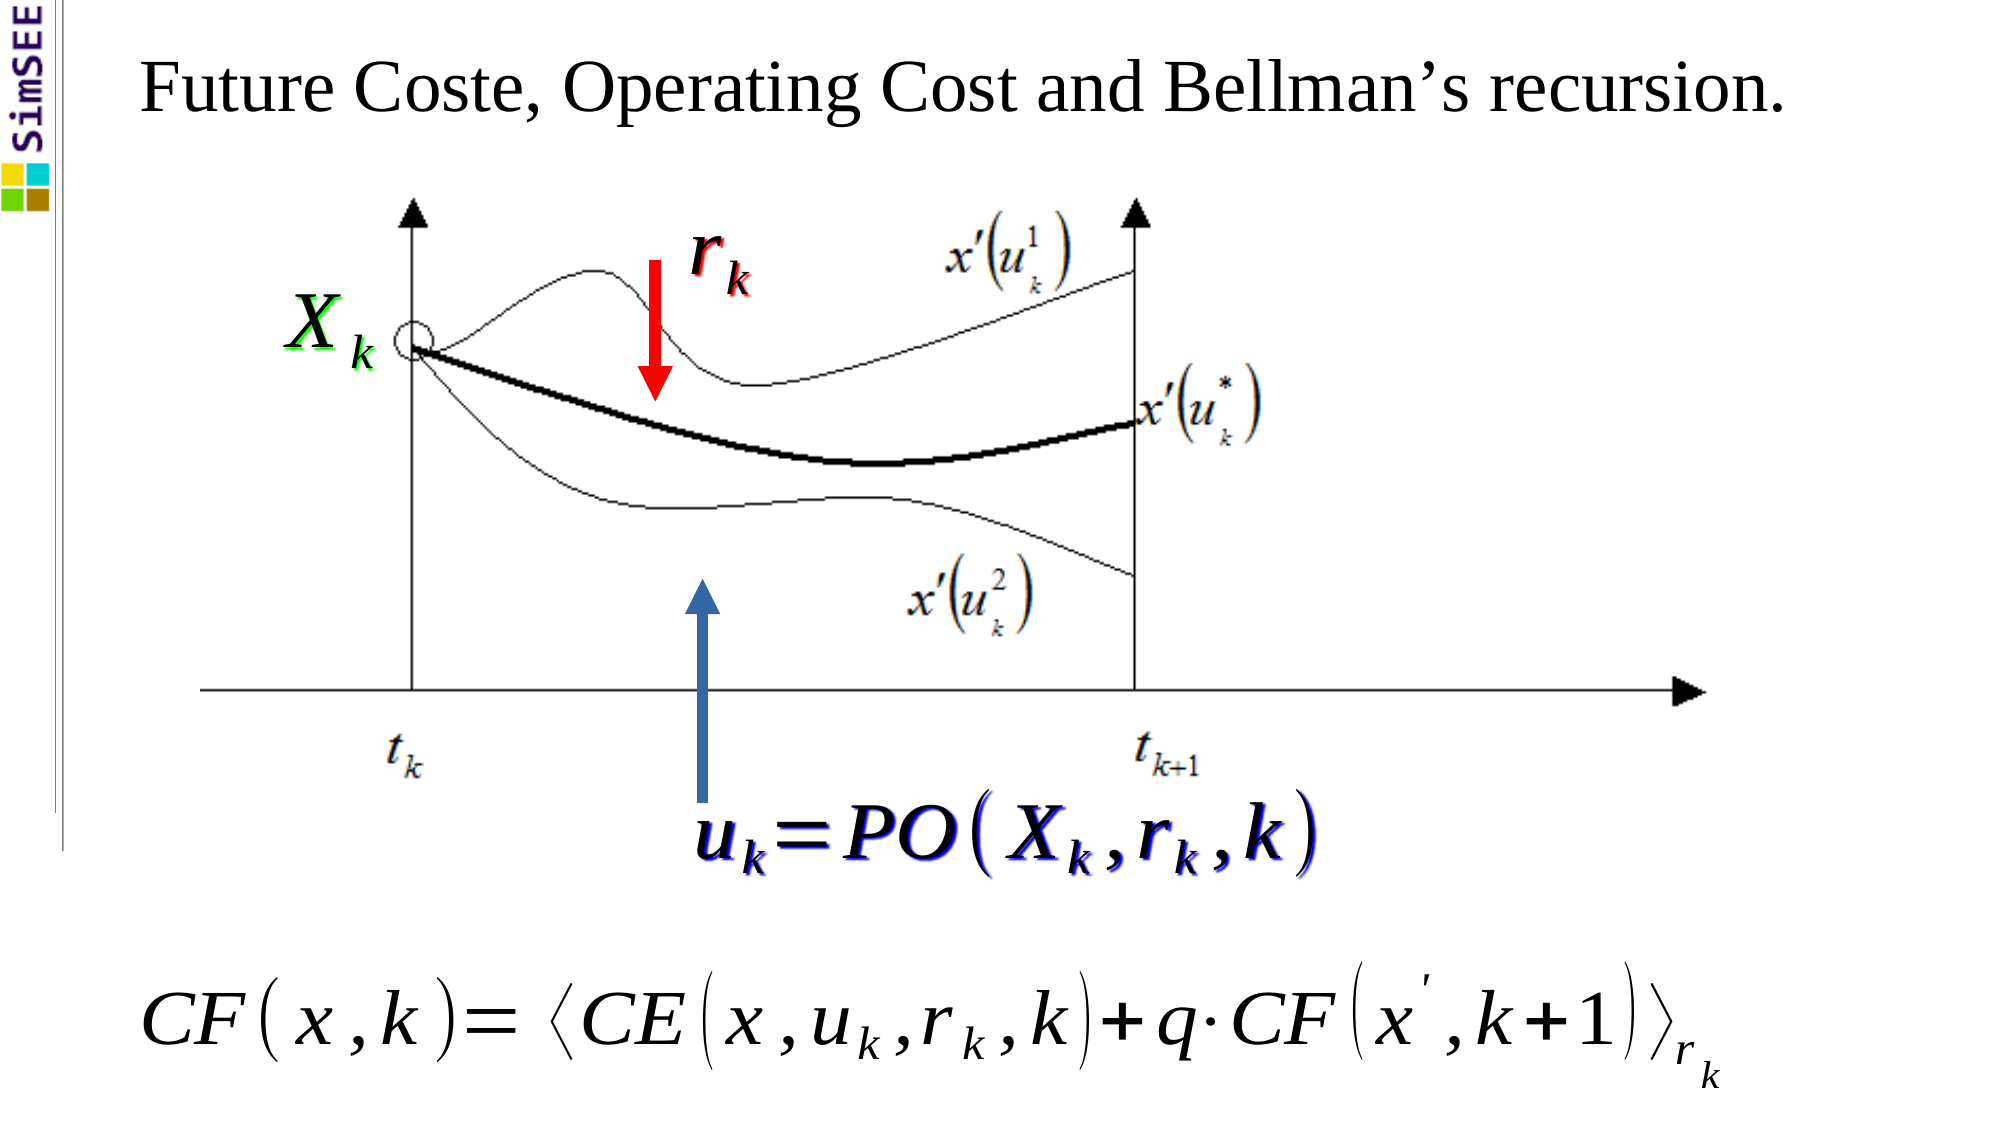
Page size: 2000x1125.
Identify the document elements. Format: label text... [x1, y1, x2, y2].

text_box [247, 265, 378, 396]
title Future Coste, Operating Cost and Bellman’s recursion. [64, 27, 1864, 136]
picture [200, 150, 1787, 804]
picture [0, 5, 52, 154]
picture [0, 162, 51, 213]
chart [259, 277, 396, 379]
chart [667, 203, 775, 305]
chart [672, 782, 1341, 886]
chart [118, 956, 1749, 1097]
